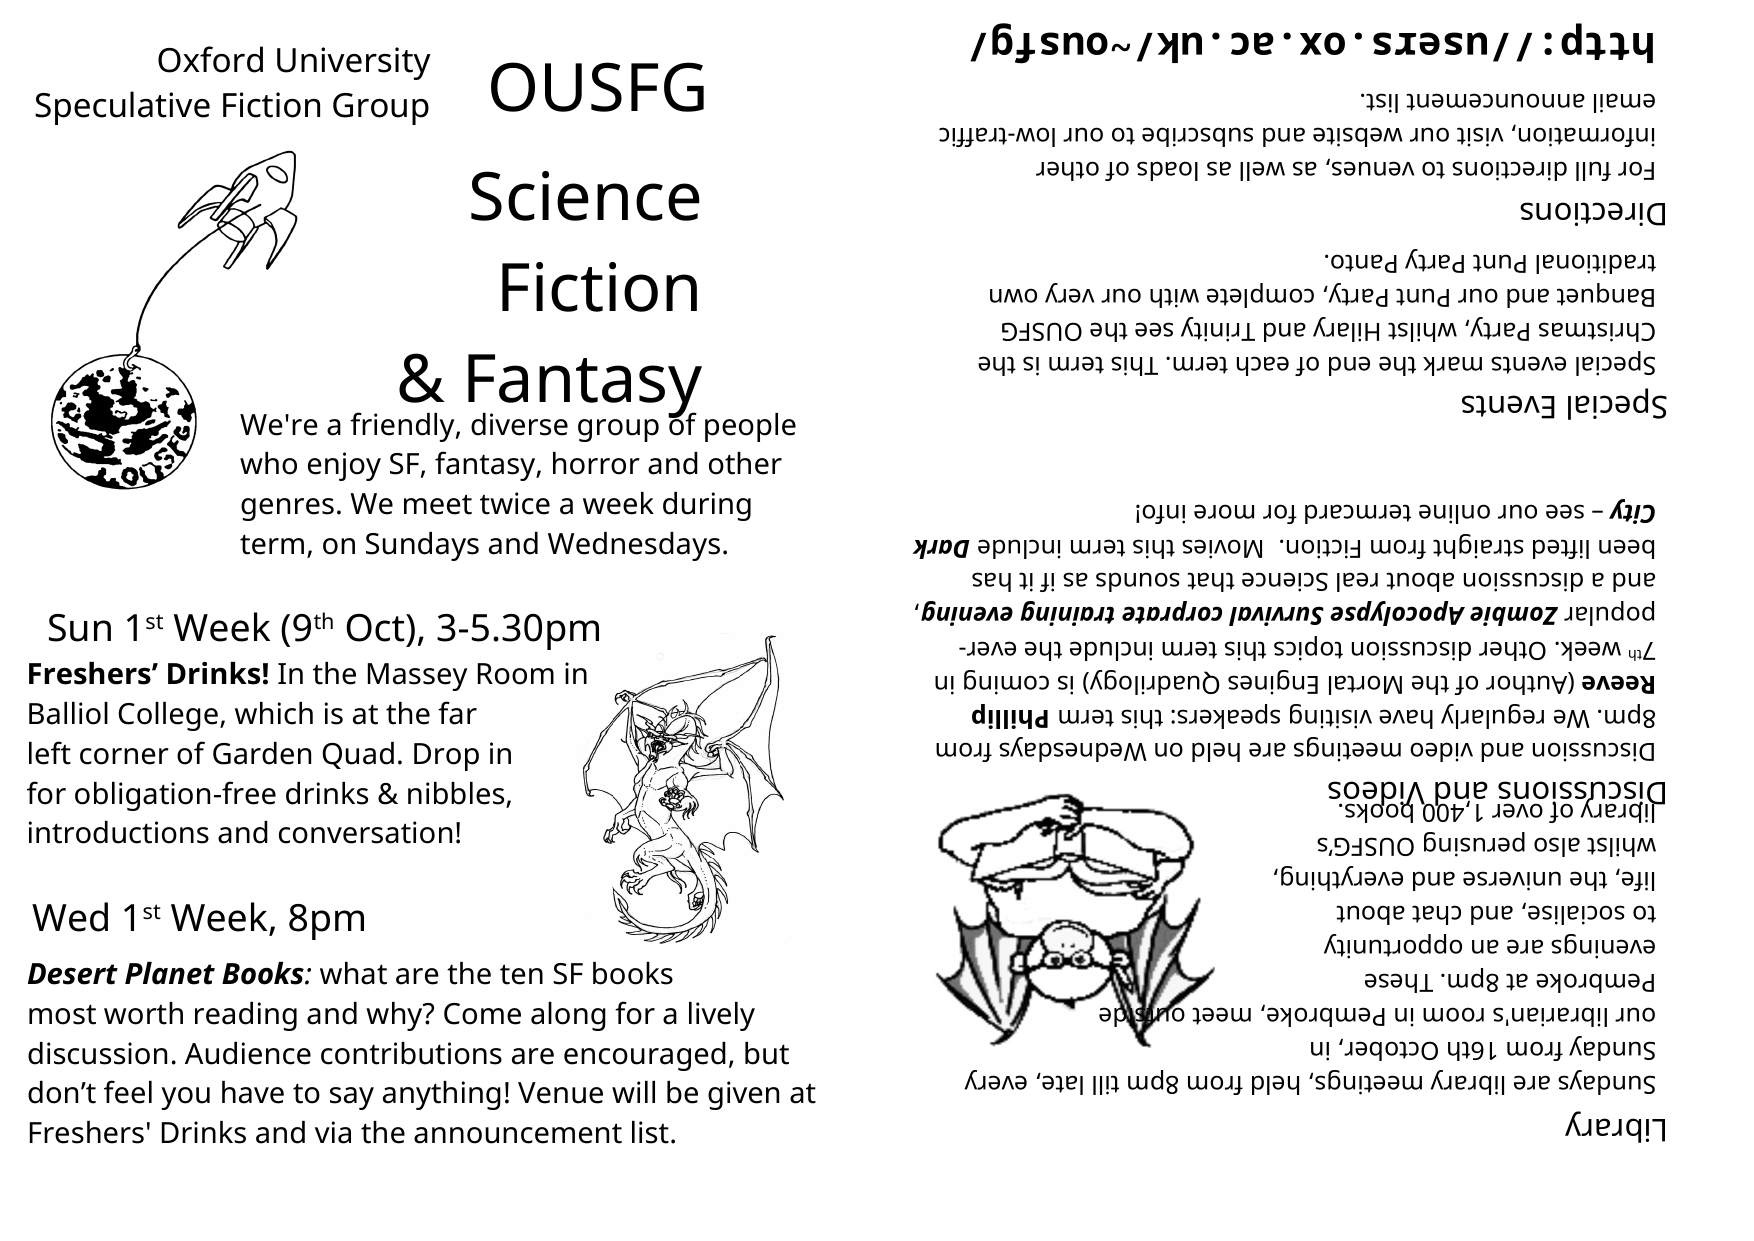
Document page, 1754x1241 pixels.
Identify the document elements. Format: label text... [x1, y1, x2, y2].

text_box Freshers’ Drinks! In the Massey Room in Balliol College, which is at the far left corner of Garden Quad. Drop in for obligation-free drinks & nibbles, introductions and conversation! [11, 646, 612, 1010]
text_box Discussion and video meetings are held on Wednesdays from 8pm. We regularly have visiting speakers: this term Phillip Reeve (Author of the Mortal Engines Quadrilogy) is coming in 7th week. Other discussion topics this term include the ever-popular Zombie Apocolypse Survival corprate training evening, and a discussion about real Science that sounds as if it has been lifted straight from Fiction. Movies this term include Dark City – see our online termcard for more info! [893, 455, 1672, 779]
text_box Special events mark the end of each term. This term is the Christmas Party, whilst Hilary and Trinity see the OUSFG Banquet and our Punt Party, complete with our very own traditional Punt Party Panto. [893, 255, 1672, 392]
text_box Science Fiction & Fantasy [381, 141, 782, 396]
text_box Sundays are library meetings, held from 8pm till late, every Sunday from 16th October, in our librarian's room in Pembroke, meet outside Pembroke at 8pm. These evenings are an opportunity to socialise, and chat about life, the universe and everything, whilst also perusing OUSFG’s library of over 1,400 books. [913, 779, 1672, 1112]
text_box Oxford University Speculative Fiction Group [19, 29, 563, 132]
text_box For full directions to venues, as well as loads of other information, visit our website and subscribe to our low-traffic email announcement list. [910, 90, 1672, 197]
text_box Desert Planet Books: what are the ten SF books most worth reading and why? Come along for a lively discussion. Audience contributions are encouraged, but don’t feel you have to say anything! Venue will be given at Freshers' Drinks and via the announcement list. [12, 946, 869, 1175]
text_box Directions [1470, 175, 1683, 245]
picture [612, 673, 792, 946]
text_box Discussions and Videos [1234, 750, 1683, 824]
picture [29, 141, 328, 500]
text_box Library [1523, 1087, 1683, 1161]
text_box We're a friendly, diverse group of people who enjoy SF, fantasy, horror and other genres. We meet twice a week during term, on Sundays and Wednesdays. [225, 396, 818, 673]
text_box http://users.ox.ac.uk/~ousfg/ [947, 22, 1670, 83]
text_box OUSFG [563, 32, 750, 128]
text_box Special Events [1394, 363, 1683, 438]
text_box Sun 1st Week (9th Oct), 3-5.30pm [32, 593, 690, 657]
